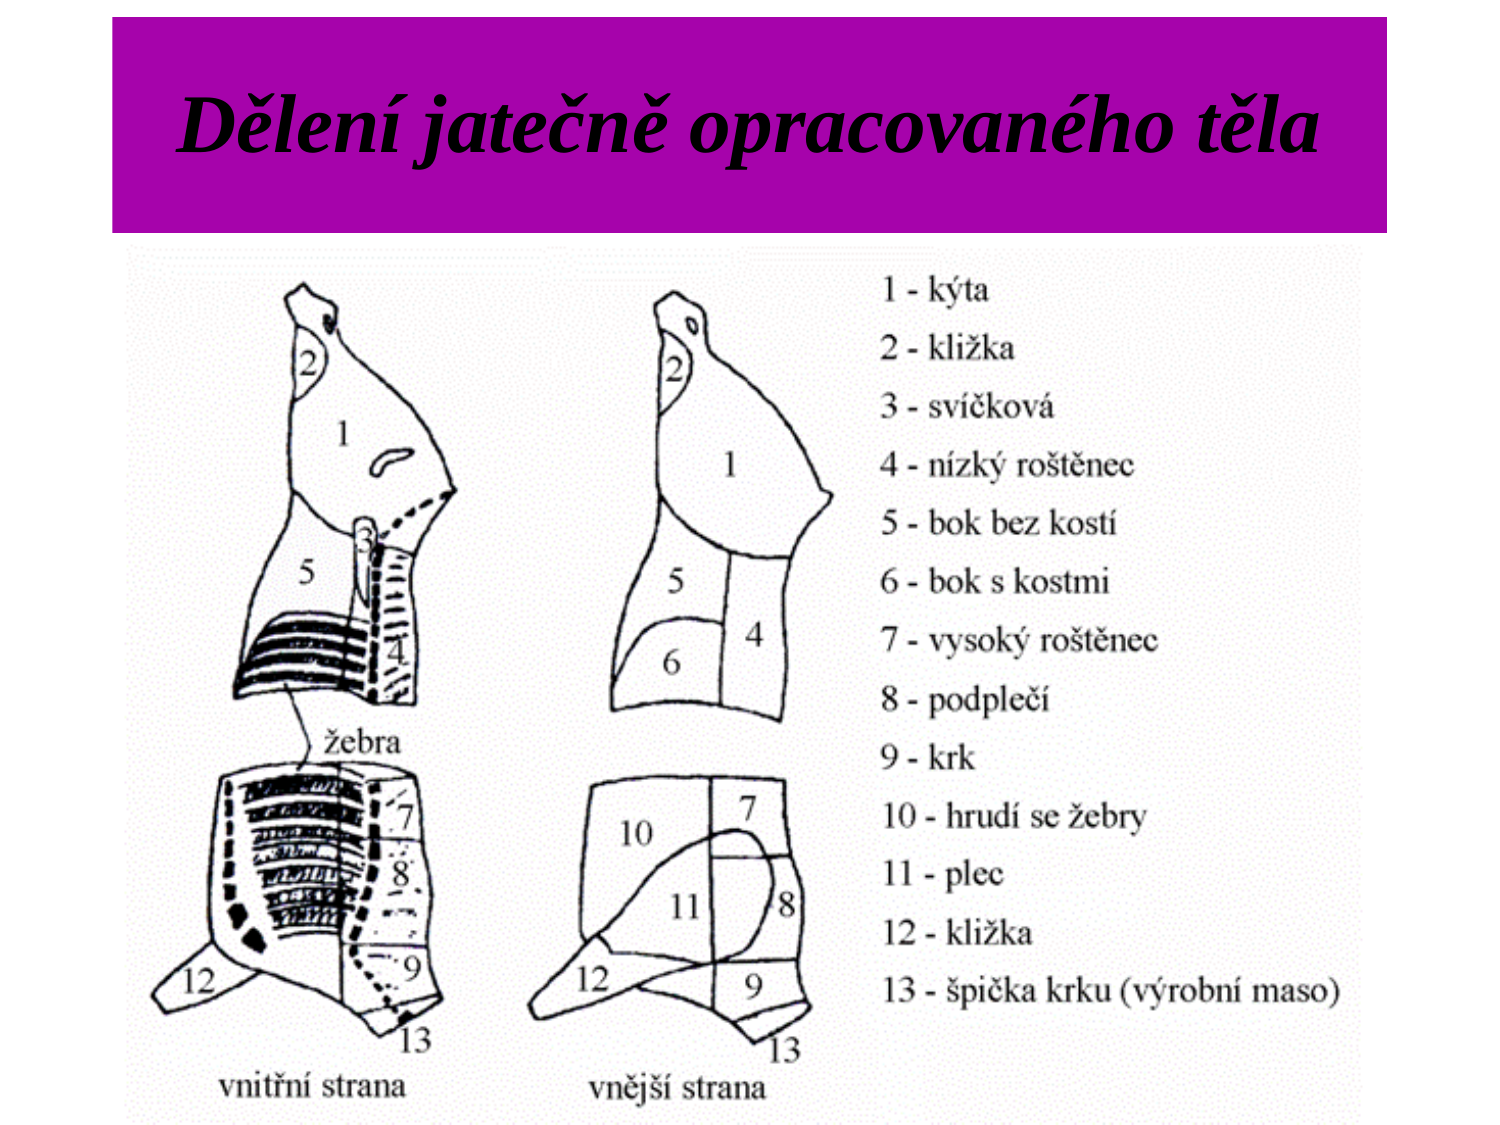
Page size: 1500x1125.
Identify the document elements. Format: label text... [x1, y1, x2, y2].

title Dělení jatečně opracovaného těla [112, 17, 1388, 233]
picture [123, 239, 1365, 1125]
